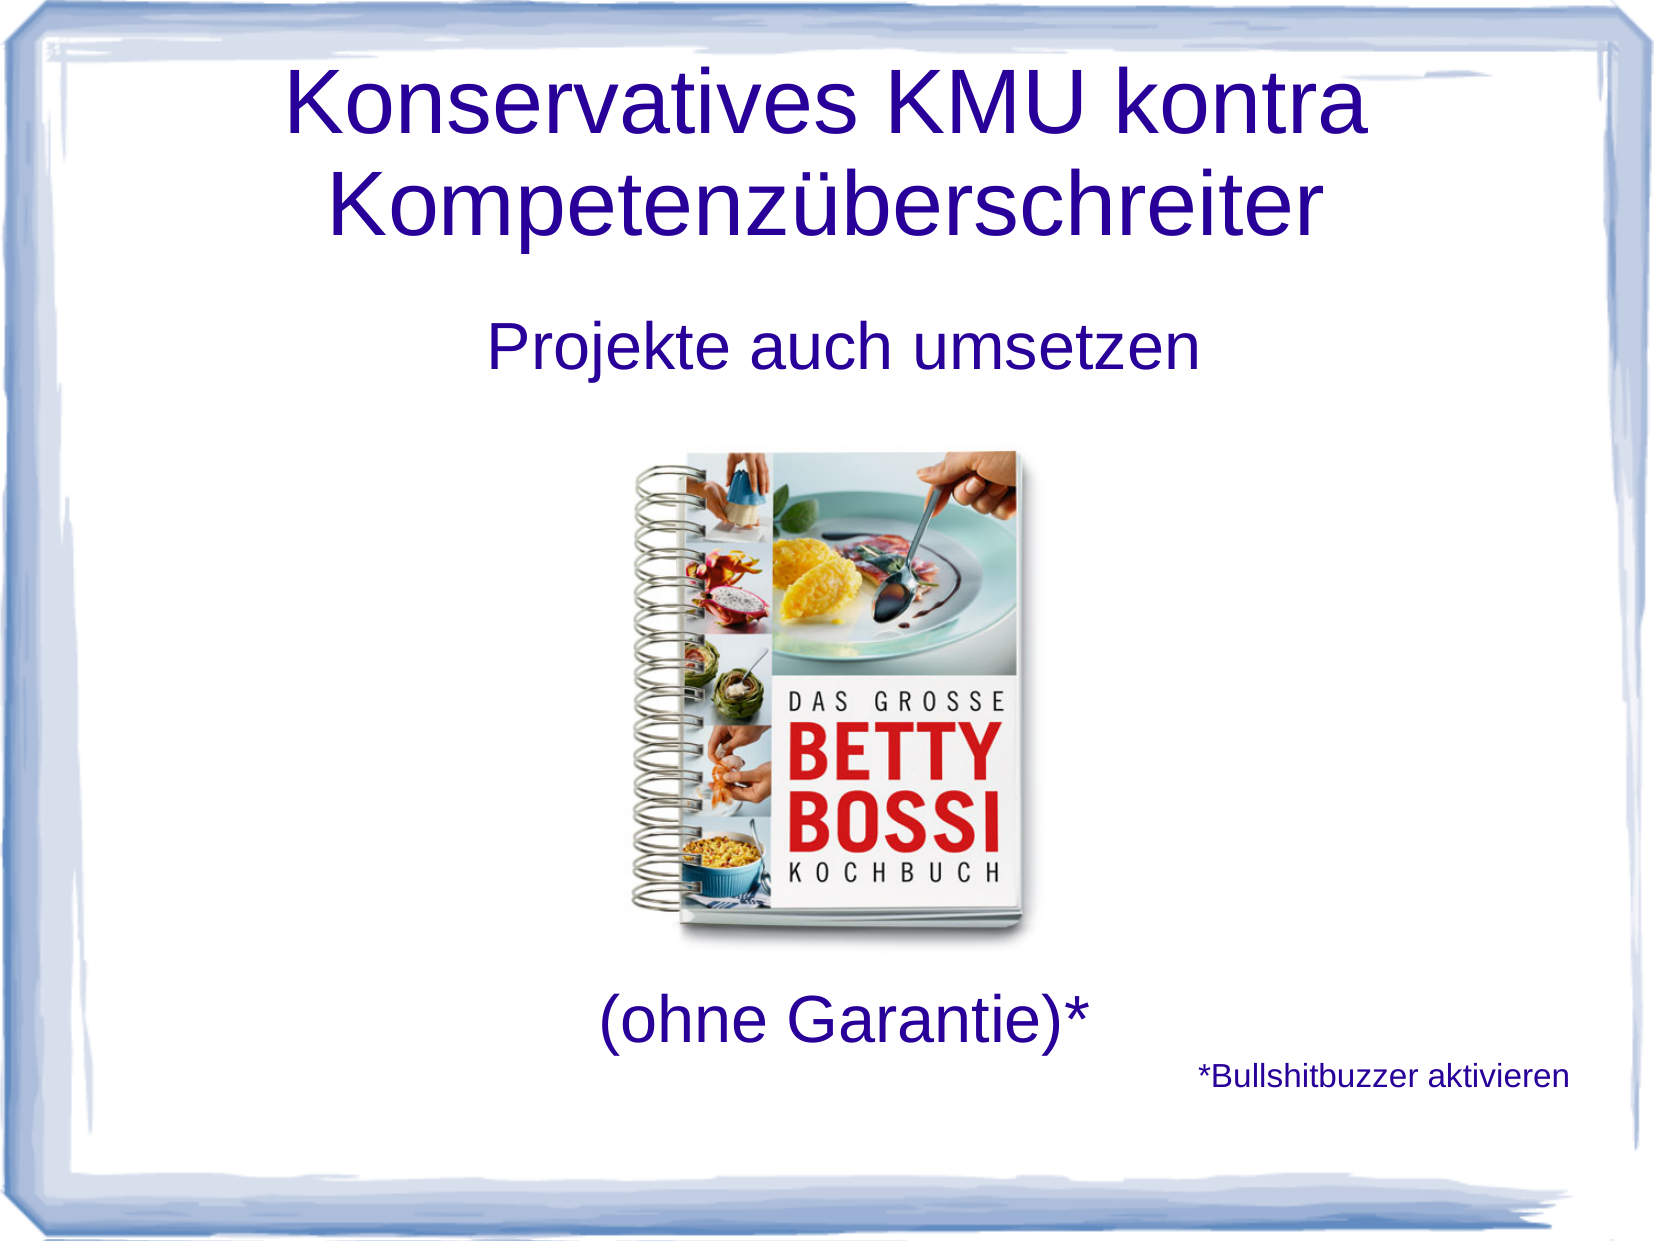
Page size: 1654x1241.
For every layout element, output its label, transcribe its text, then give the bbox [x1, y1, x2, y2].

subtitle Projekte auch umsetzen (ohne Garantie)* *Bullshitbuzzer aktivieren [118, 234, 1571, 1095]
title Konservatives KMU kontra Kompetenzüberschreiter [82, 49, 1571, 257]
picture [0, 0, 1654, 1241]
